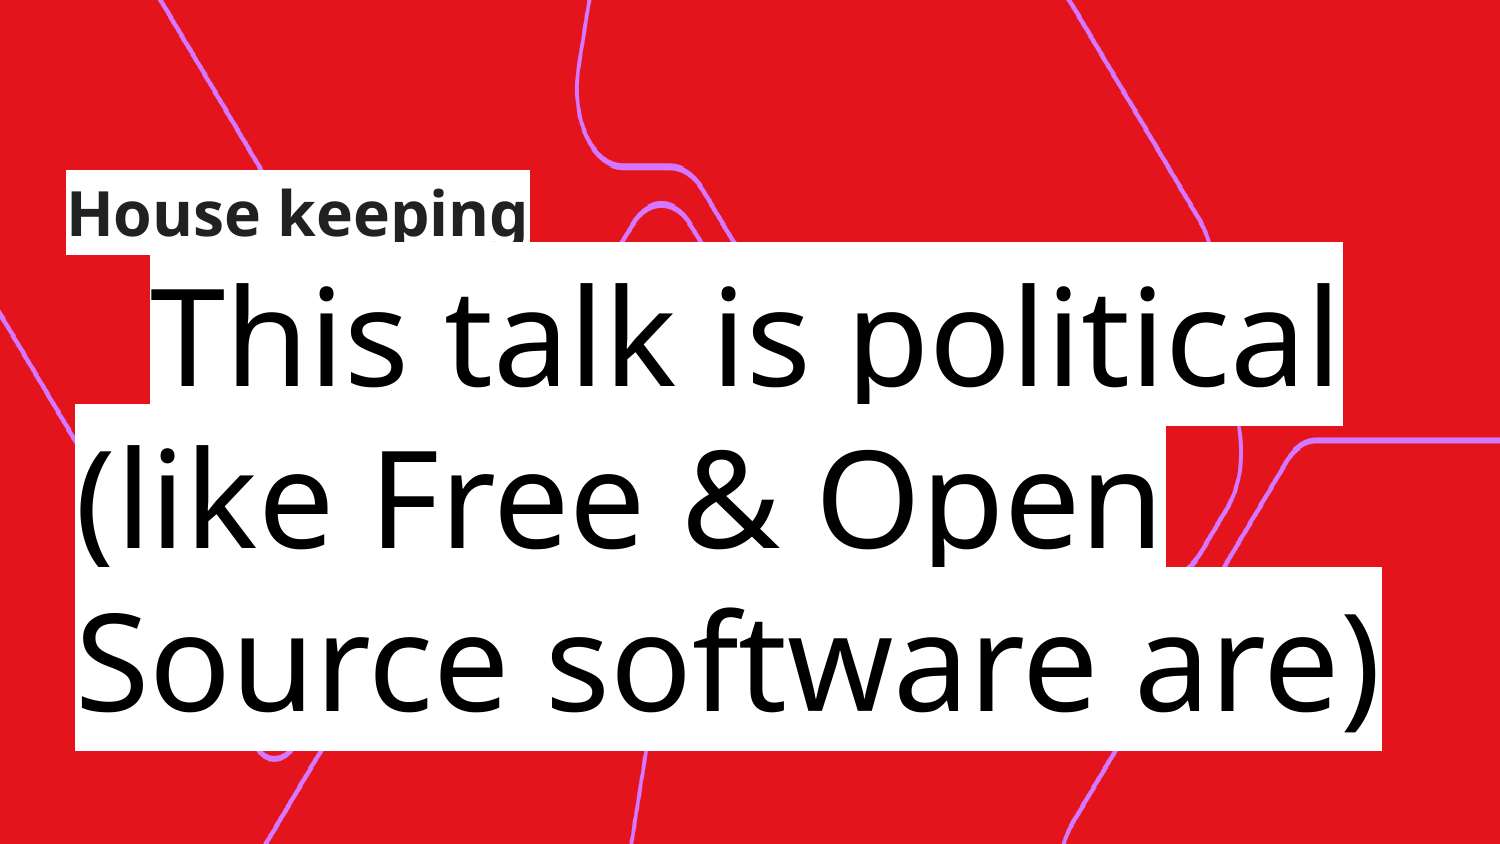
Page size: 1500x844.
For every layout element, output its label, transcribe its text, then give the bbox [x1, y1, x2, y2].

picture [0, 0, 1500, 844]
title House keeping [51, 122, 1449, 339]
text_box This talk is political (like Free & Open Source software are) [60, 236, 1467, 780]
